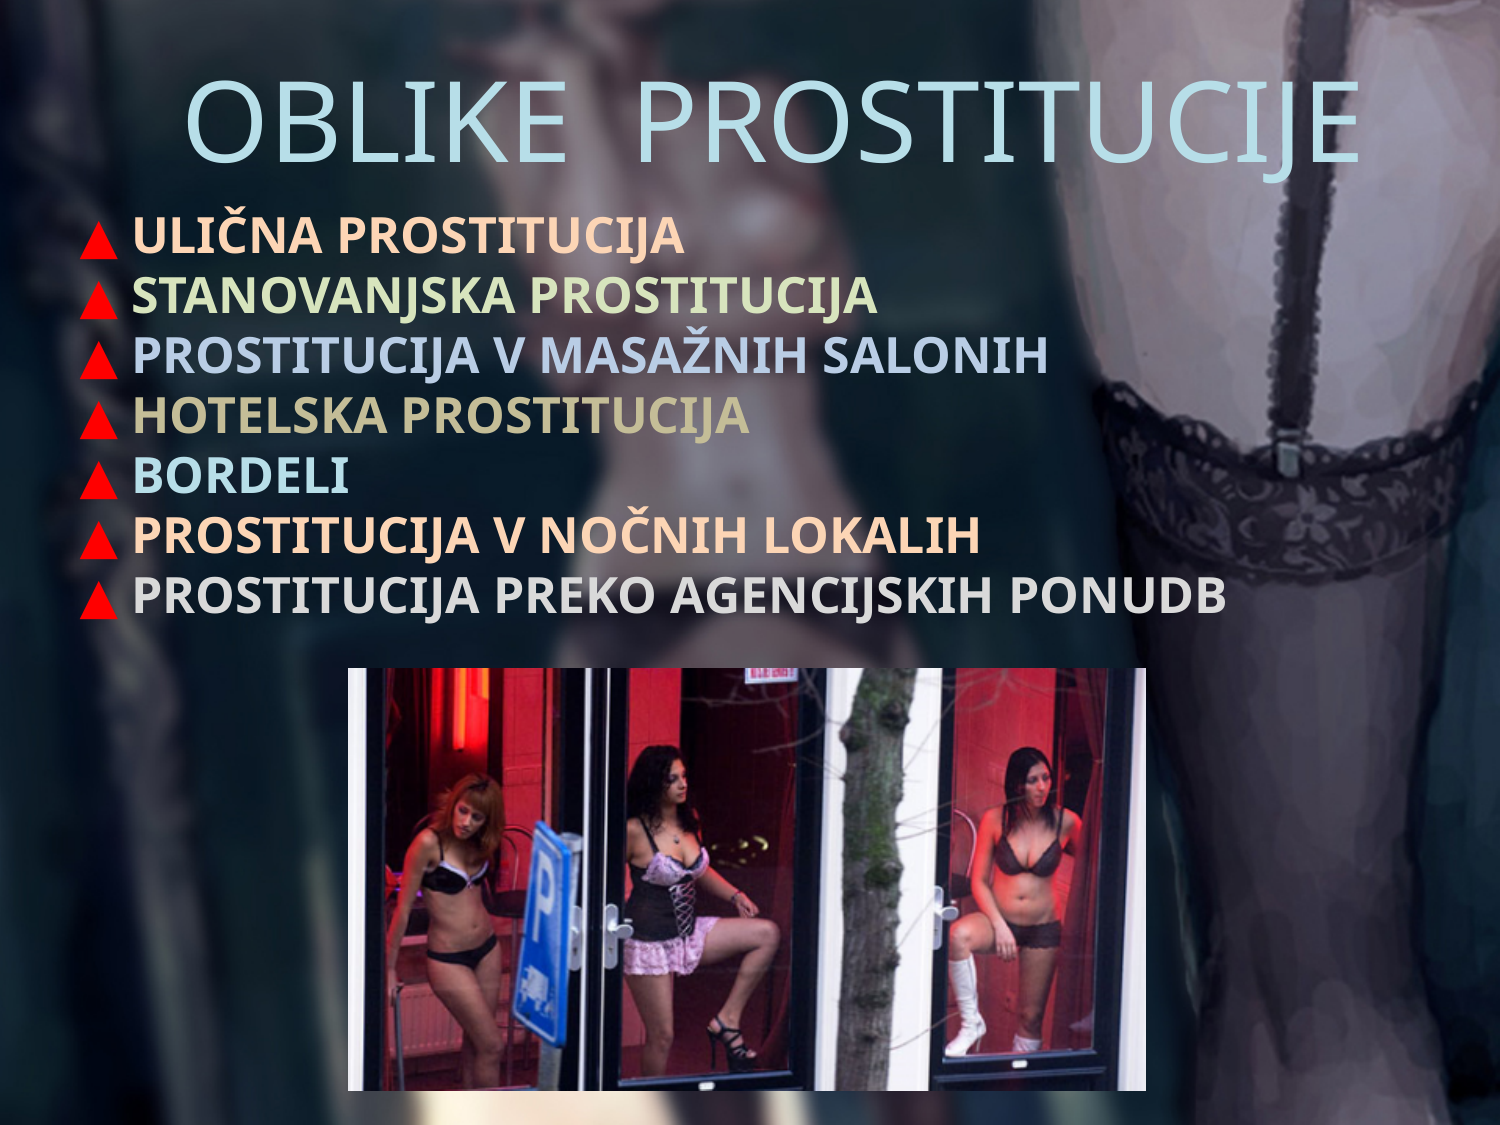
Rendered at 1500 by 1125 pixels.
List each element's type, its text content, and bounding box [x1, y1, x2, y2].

picture [0, 0, 1500, 1125]
list OBLIKE PROSTITUCIJE [76, 42, 1471, 220]
text_box ▲ ULIČNA PROSTITUCIJA ▲ STANOVANJSKA PROSTITUCIJA ▲ PROSTITUCIJA V MASAŽNIH SALONIH ▲ HOTELSKA PROSTITUCIJA ▲ BORDELI ▲ PROSTITUCIJA V NOČNIH LOKALIH ▲ PROSTITUCIJA PREKO AGENCIJSKIH PONUDB [64, 196, 1459, 1082]
